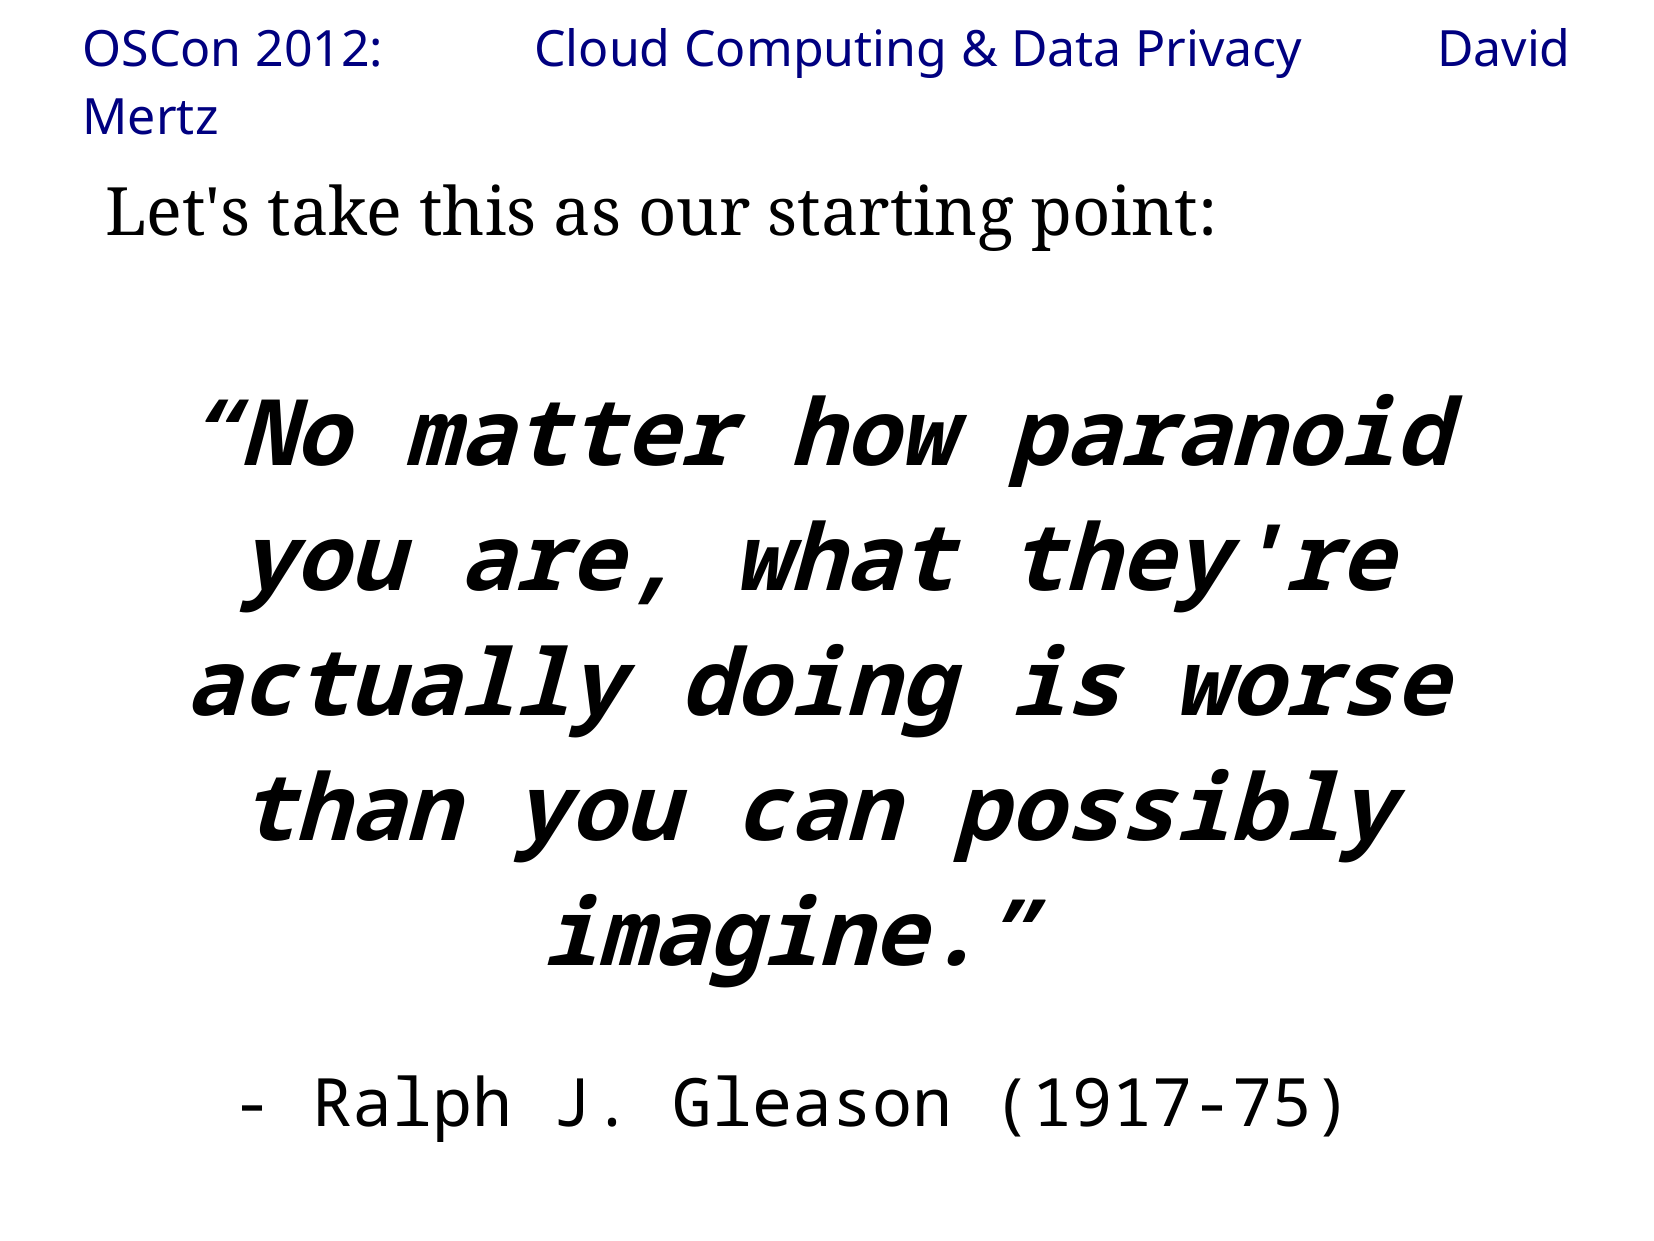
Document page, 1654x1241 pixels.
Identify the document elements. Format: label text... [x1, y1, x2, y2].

list Let's take this as our starting point: “No matter how paranoid you are, what they're actually doing is worse than you can possibly imagine.” - Ralph J. Gleason (1917-75) [105, 164, 1531, 1107]
title OSCon 2012: Cloud Computing & Data Privacy David Mertz [82, 49, 1571, 113]
